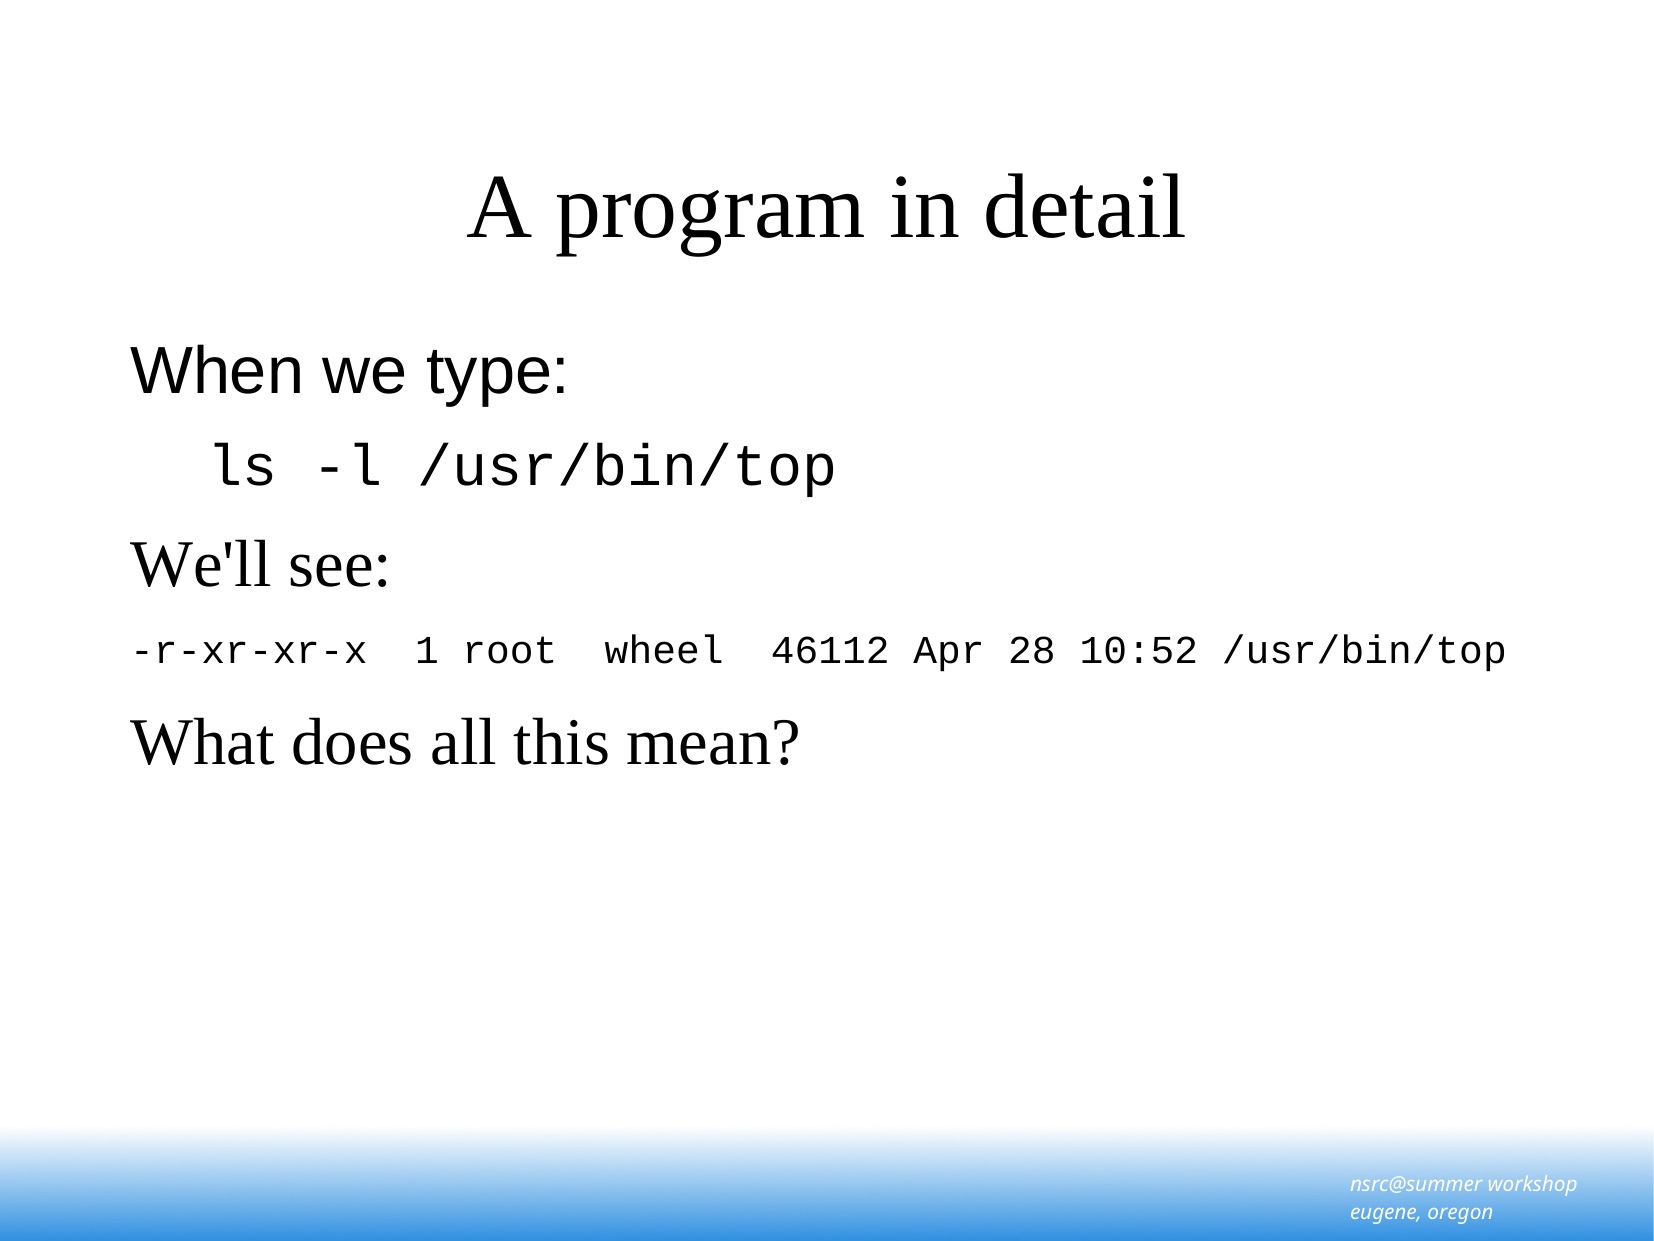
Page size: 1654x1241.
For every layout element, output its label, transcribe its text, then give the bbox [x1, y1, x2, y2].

title A program in detail [121, 102, 1534, 310]
picture [0, 1124, 1654, 1241]
list When we type: ls -l /usr/bin/top We'll see: -r-xr-xr-x 1 root wheel 46112 Apr 28 10:52 /usr/bin/top What does all this mean? [112, 332, 1576, 1115]
